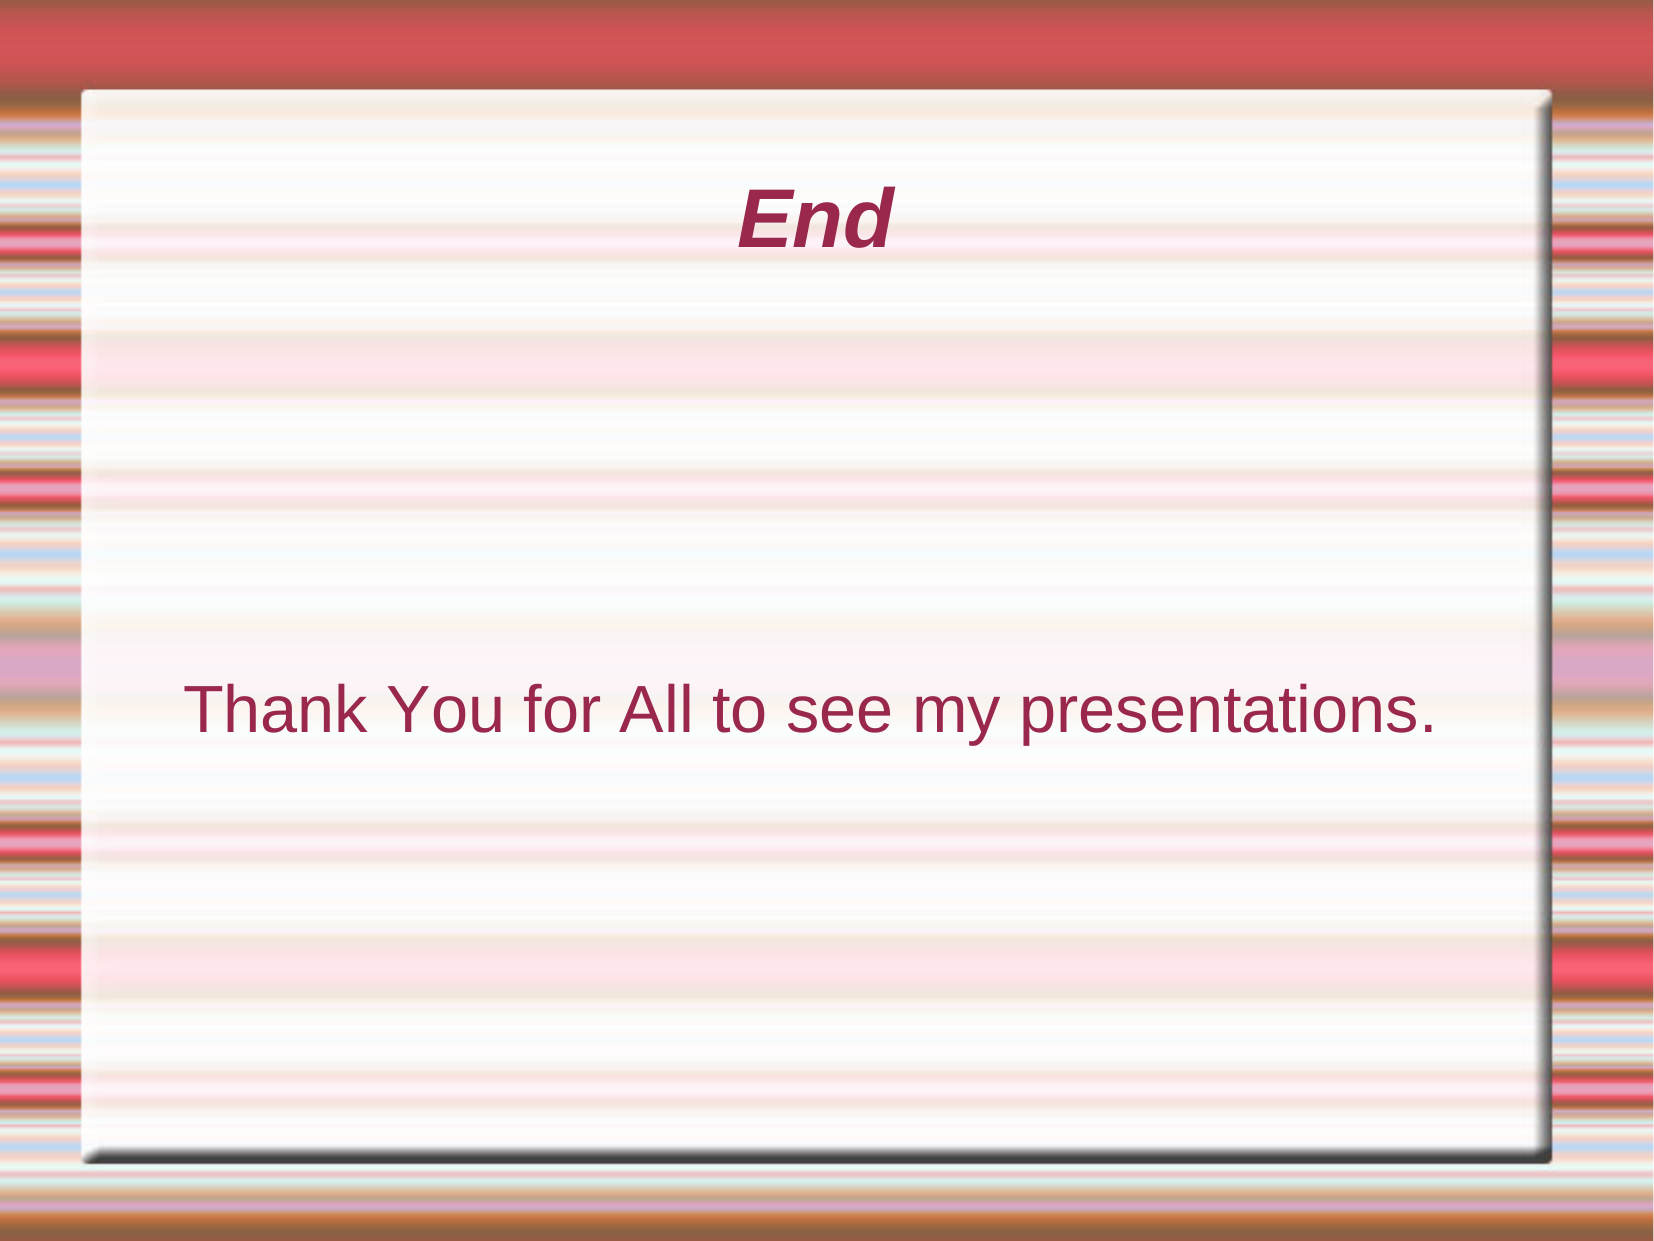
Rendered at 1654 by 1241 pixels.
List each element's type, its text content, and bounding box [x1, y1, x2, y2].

picture [0, 0, 1654, 1241]
title End [121, 114, 1534, 300]
subtitle Thank You for All to see my presentations. [49, 300, 1538, 1119]
